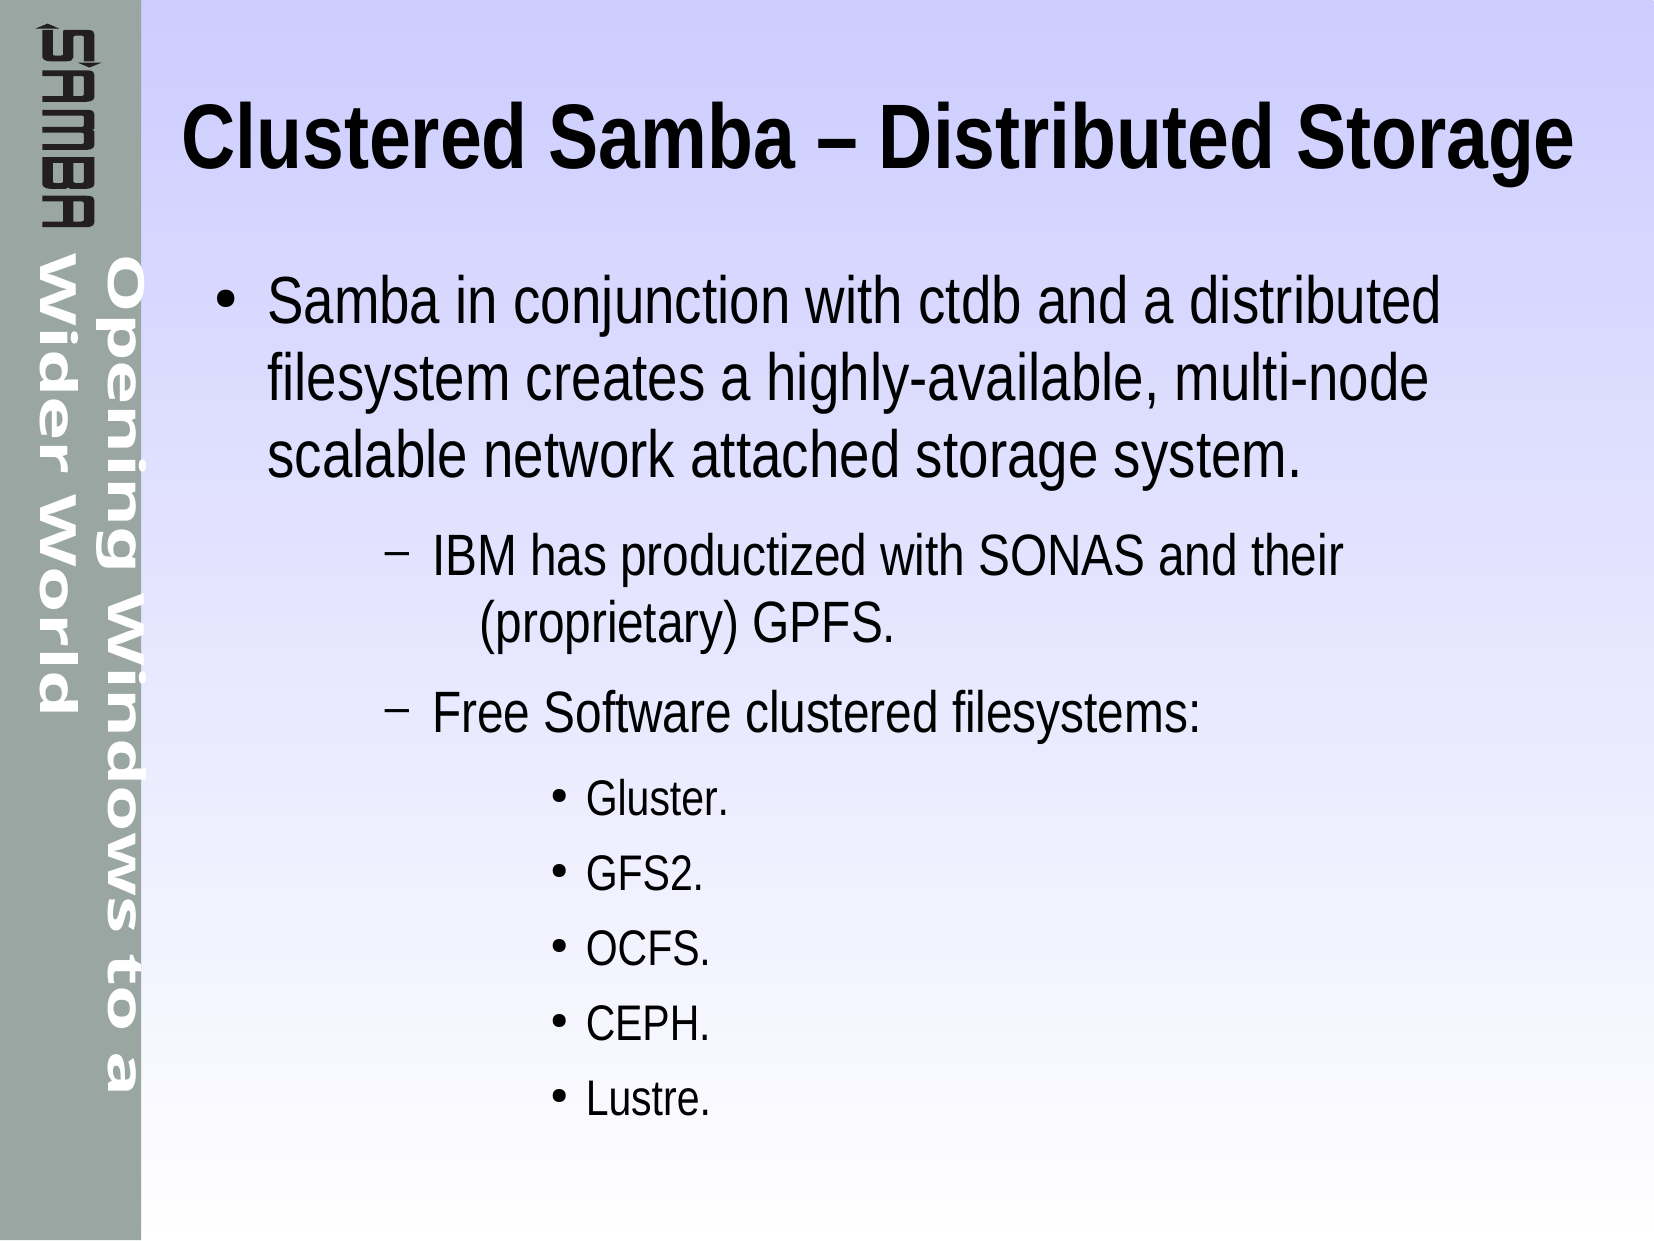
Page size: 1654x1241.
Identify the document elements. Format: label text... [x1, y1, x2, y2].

title Clustered Samba – Distributed Storage [173, 28, 1586, 243]
list Samba in conjunction with ctdb and a distributed filesystem creates a highly-available, multi-node scalable network attached storage system. IBM has productized with SONAS and their (proprietary) GPFS. Free Software clustered filesystems: Gluster. GFS2. OCFS. CEPH. Lustre. [196, 261, 1609, 1215]
